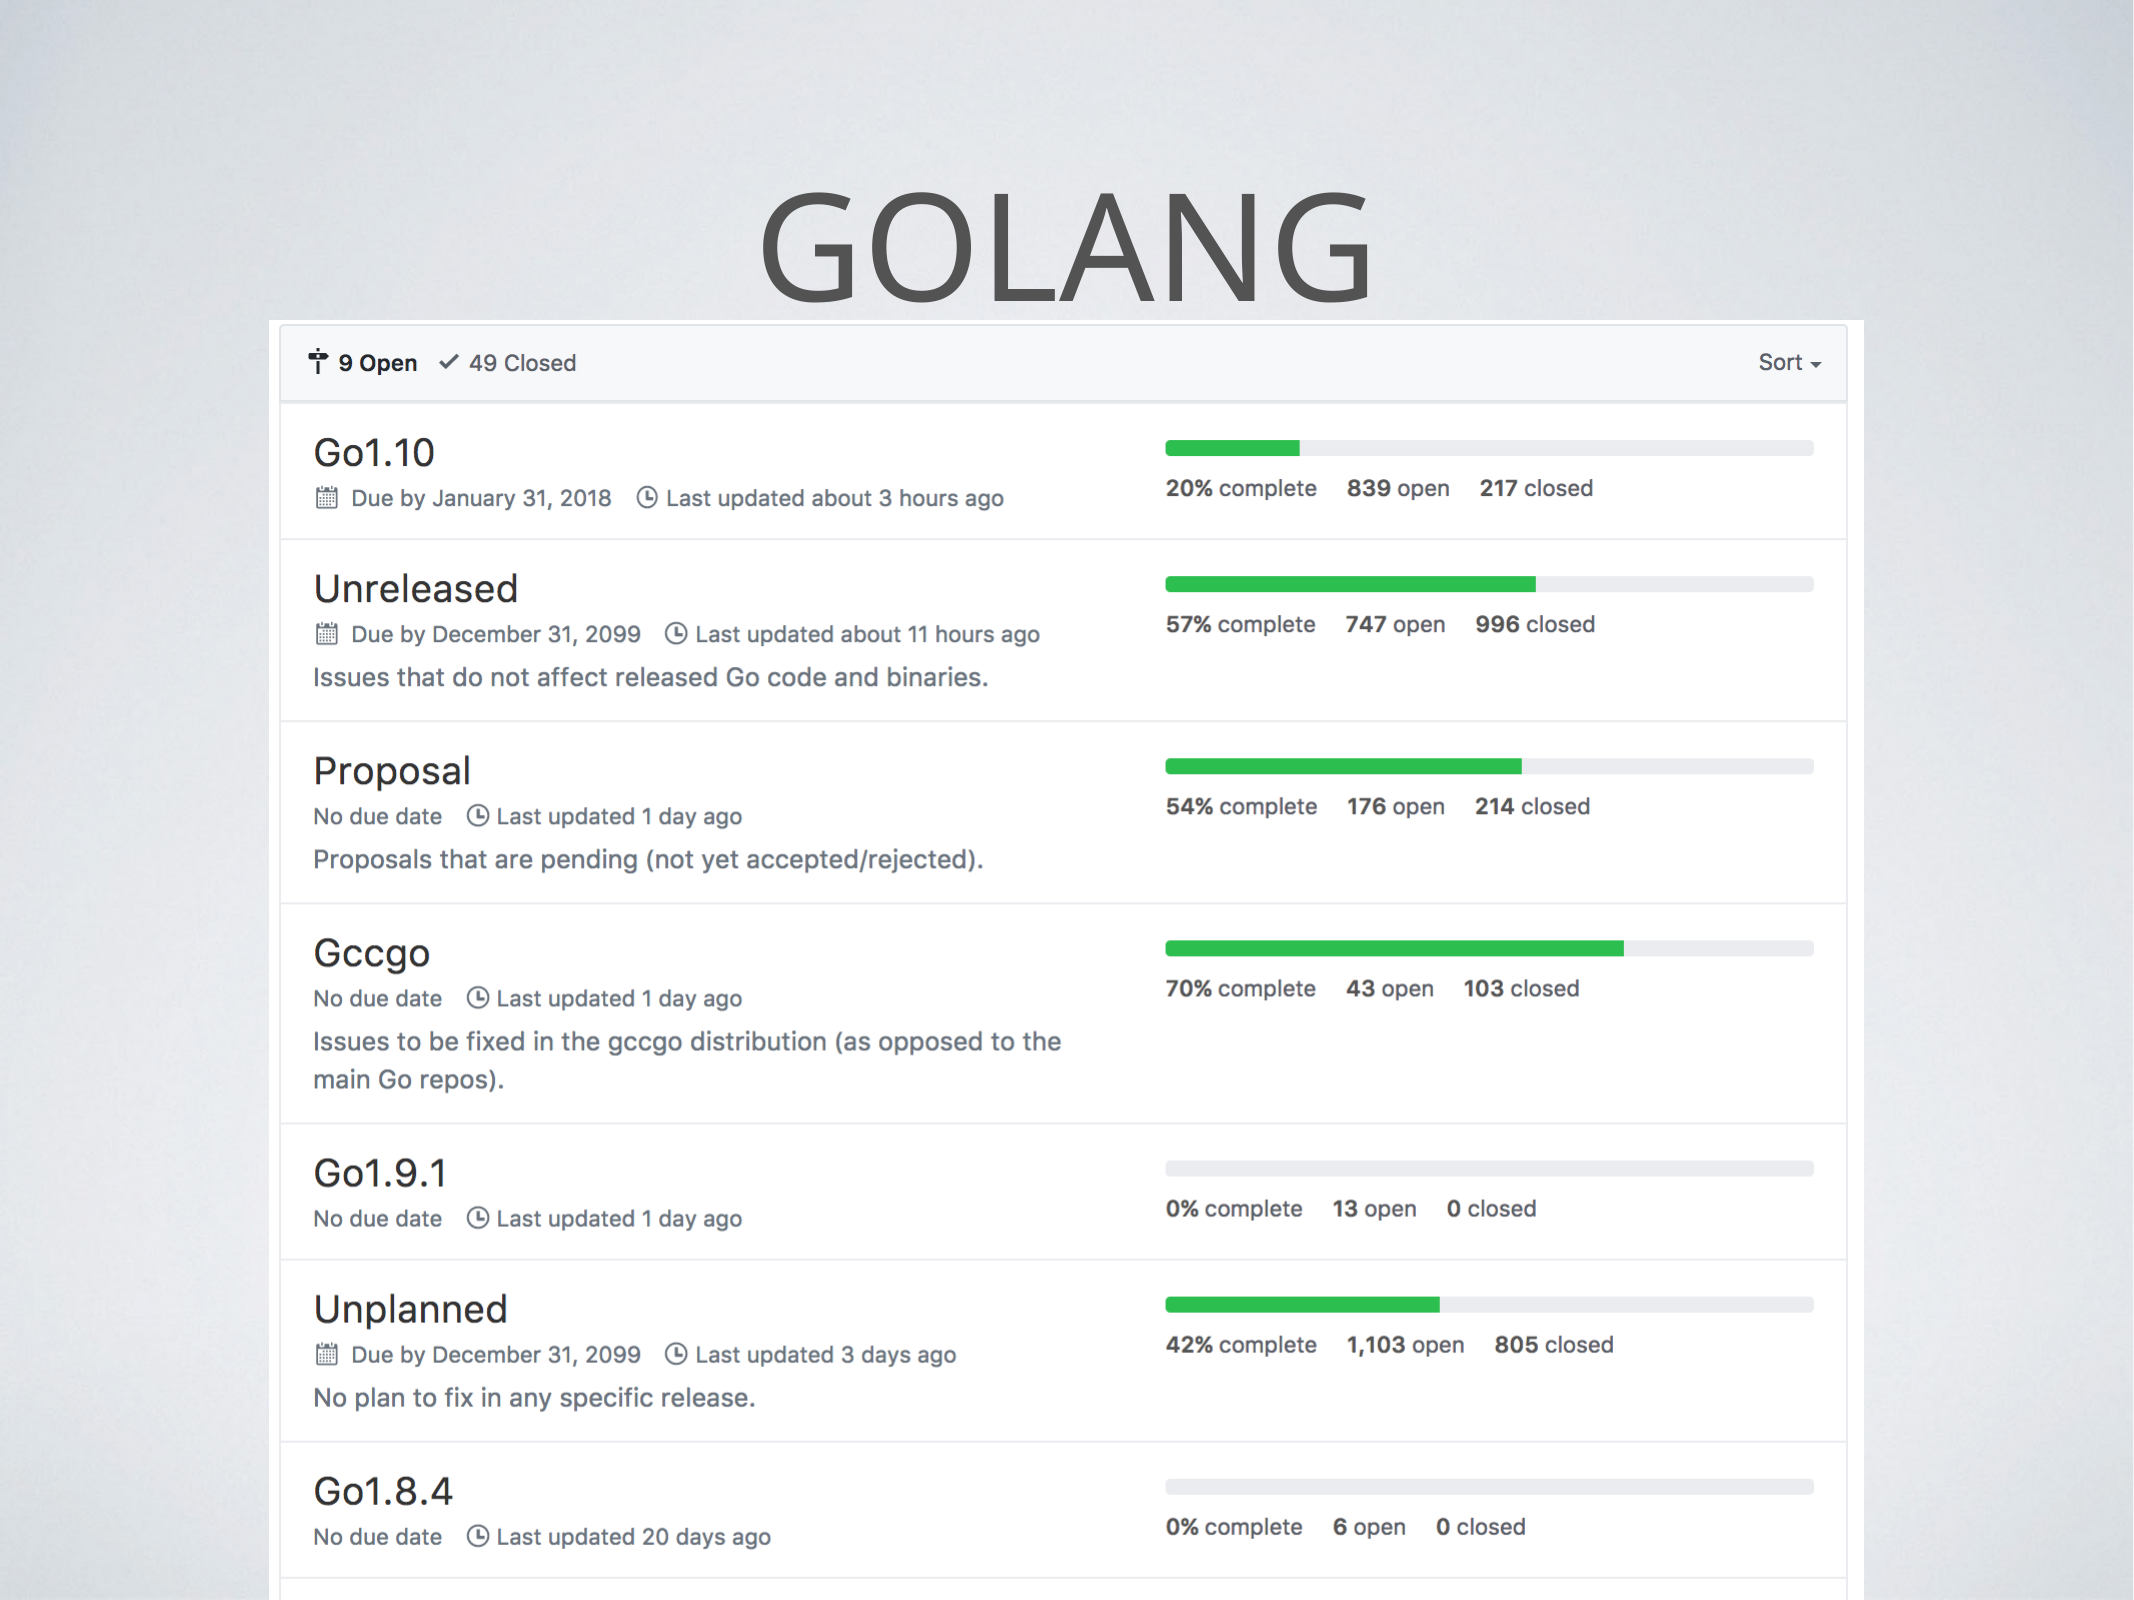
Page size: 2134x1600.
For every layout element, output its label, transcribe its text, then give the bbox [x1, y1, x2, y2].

title Golang [58, 41, 2075, 442]
picture [0, 0, 2134, 1600]
